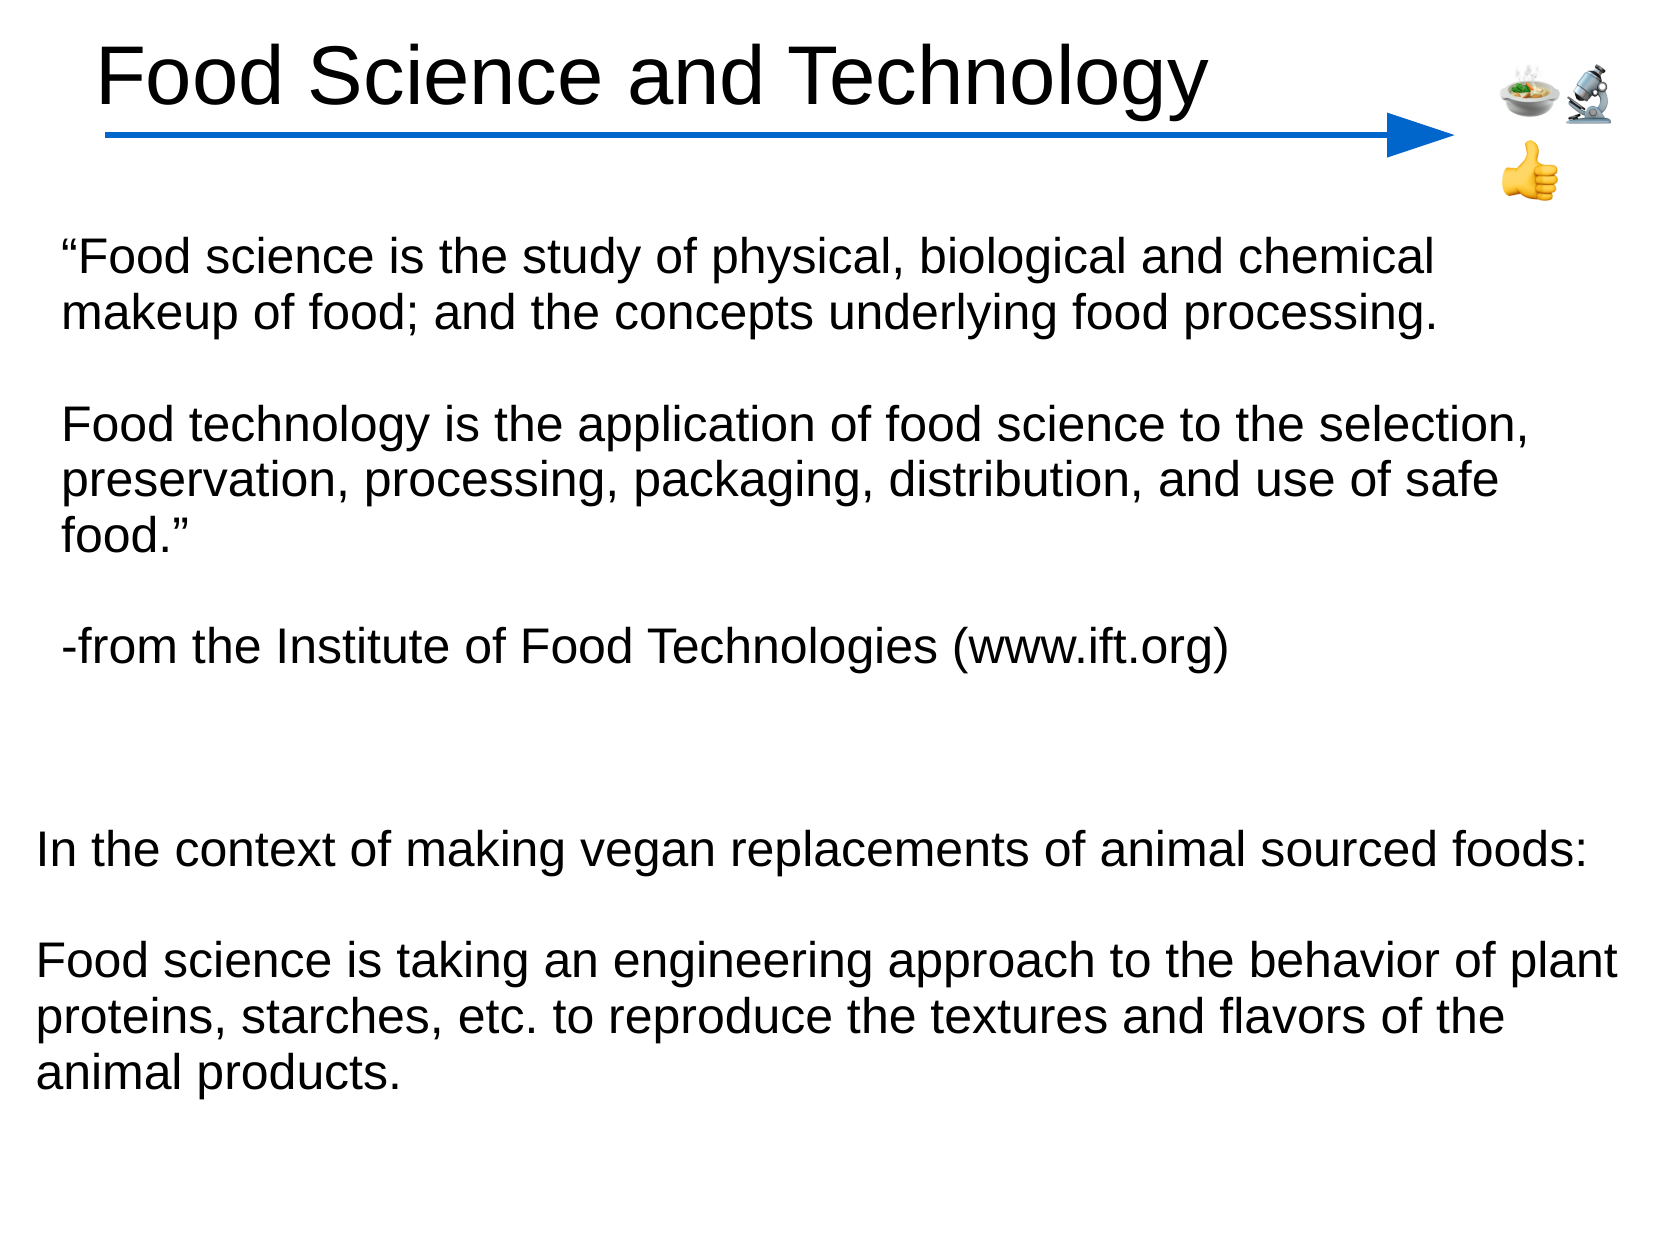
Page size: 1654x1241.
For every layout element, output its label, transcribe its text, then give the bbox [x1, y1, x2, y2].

picture [1499, 140, 1560, 201]
text_box Food Science and Technology [63, 5, 1380, 240]
text_box “Food science is the study of physical, biological and chemical makeup of food; and the concepts underlying food processing. Food technology is the application of food science to the selection, preservation, processing, packaging, distribution, and use of safe food.” -from the Institute of Food Technologies (www.ift.org) [30, 204, 1621, 755]
text_box In the context of making vegan replacements of animal sourced foods: Food science is taking an engineering approach to the behavior of plant proteins, starches, etc. to reproduce the textures and flavors of the animal products. [20, 813, 1641, 1108]
picture [1499, 63, 1620, 124]
